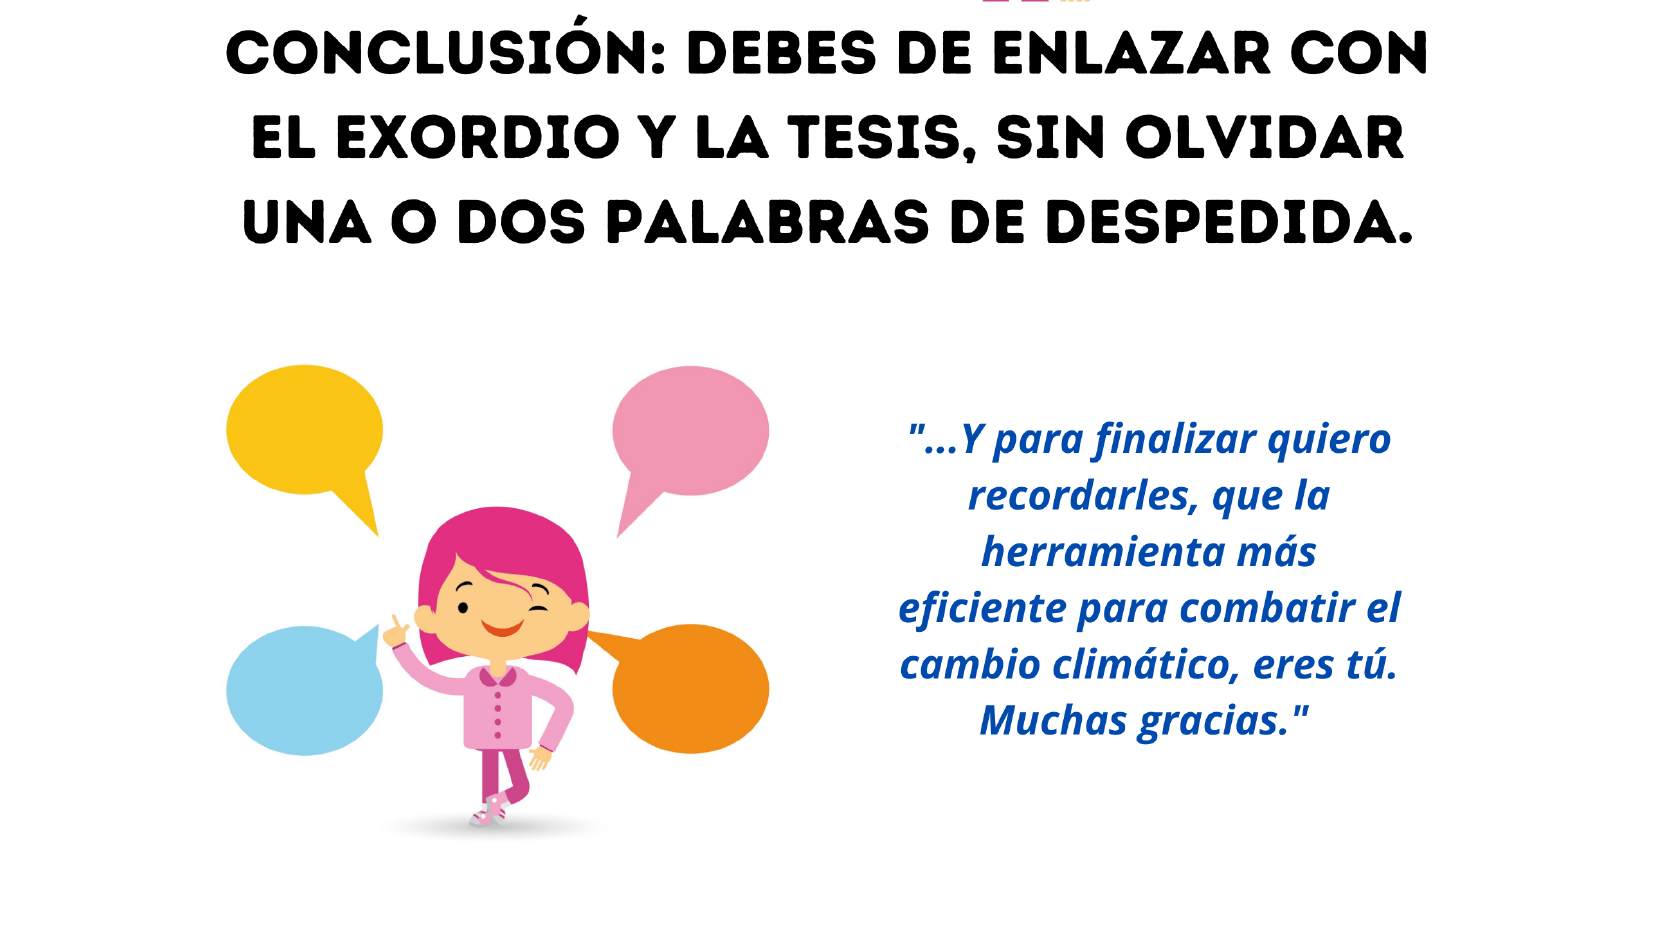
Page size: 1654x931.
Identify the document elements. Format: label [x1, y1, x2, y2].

picture [184, 0, 1470, 931]
